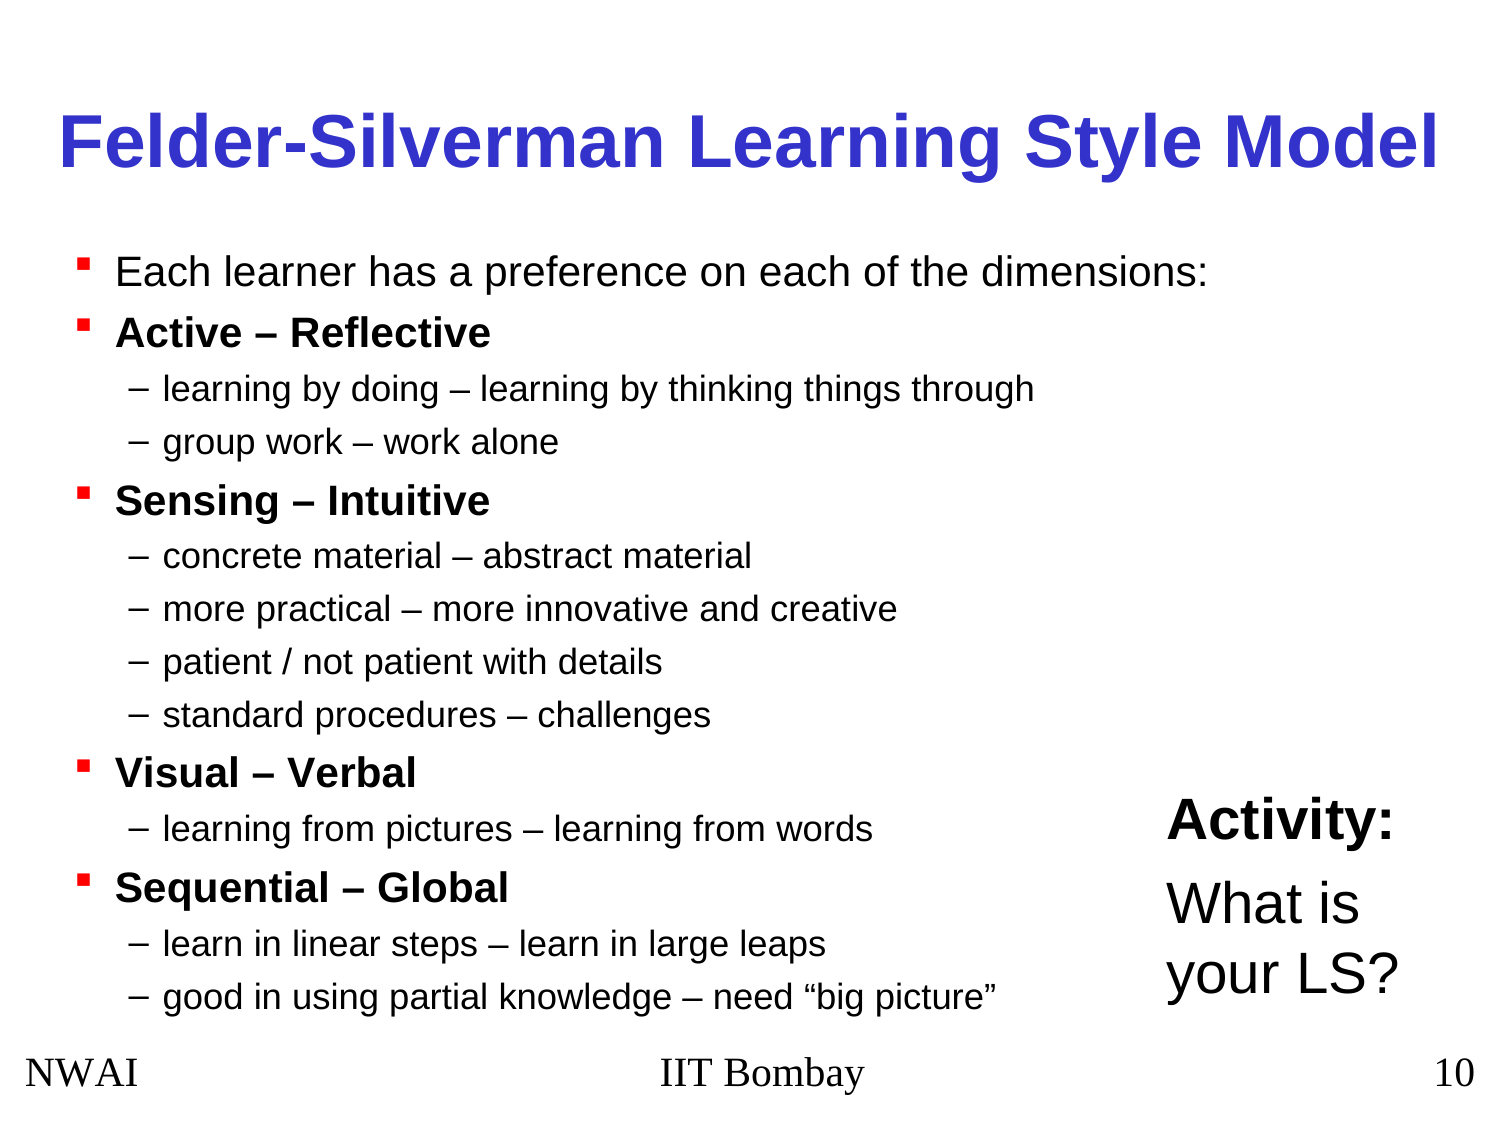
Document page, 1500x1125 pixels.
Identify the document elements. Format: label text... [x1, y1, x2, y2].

title Felder-Silverman Learning Style Model [37, 54, 1463, 221]
list Activity: What is your LS? [1151, 773, 1463, 1040]
list Each learner has a preference on each of the dimensions: Active – Reflective learning by doing – learning by thinking things through group work – work alone Sensing – Intuitive concrete material – abstract material more practical – more innovative and creative patient / not patient with details standard procedures – challenges Visual – Verbal learning from pictures – learning from words Sequential – Global learn in linear steps – learn in large leaps good in using partial knowledge – need “big picture” [59, 236, 1463, 1034]
